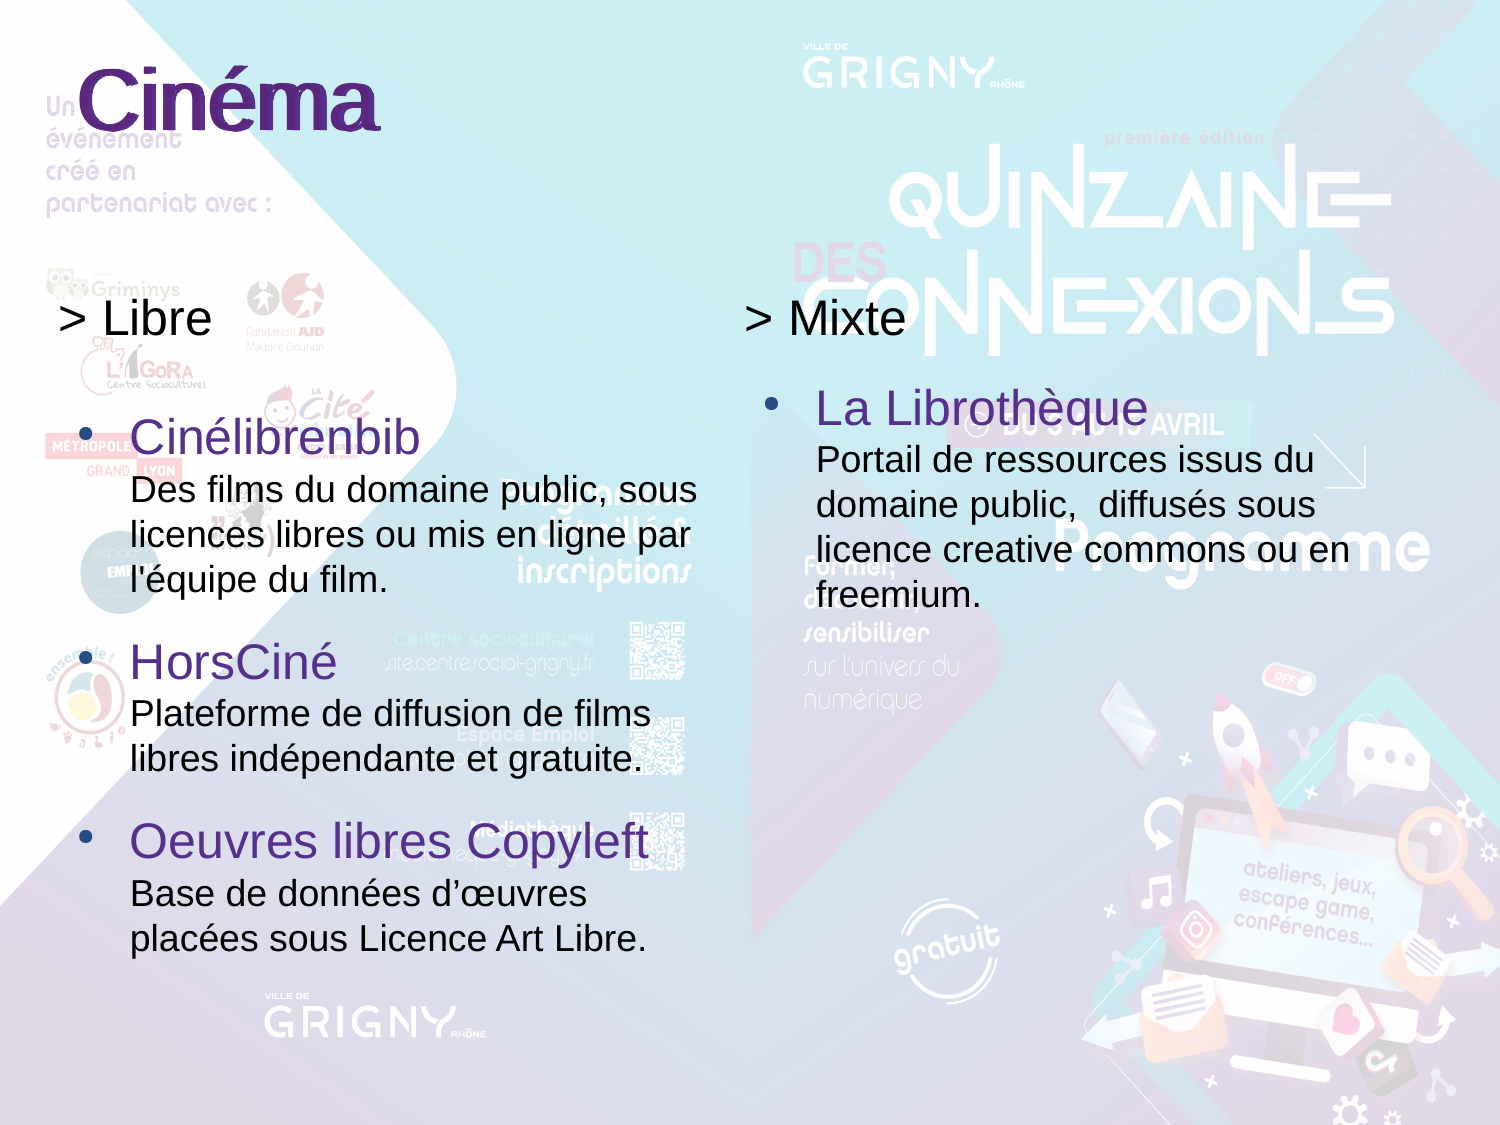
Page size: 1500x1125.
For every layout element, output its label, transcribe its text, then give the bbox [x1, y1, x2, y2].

list > Libre Cinélibrenbib Des films du domaine public, sous licences libres ou mis en ligne par l'équipe du film. HorsCiné Plateforme de diffusion de films libres indépendante et gratuite. Oeuvres libres Copyleft Base de données d’œuvres placées sous Licence Art Libre. > Mixte La Librothèque Portail de ressources issus du domaine public, diffusés sous licence creative commons ou en freemium. [59, 285, 1402, 980]
title Cinéma [75, 29, 1425, 148]
